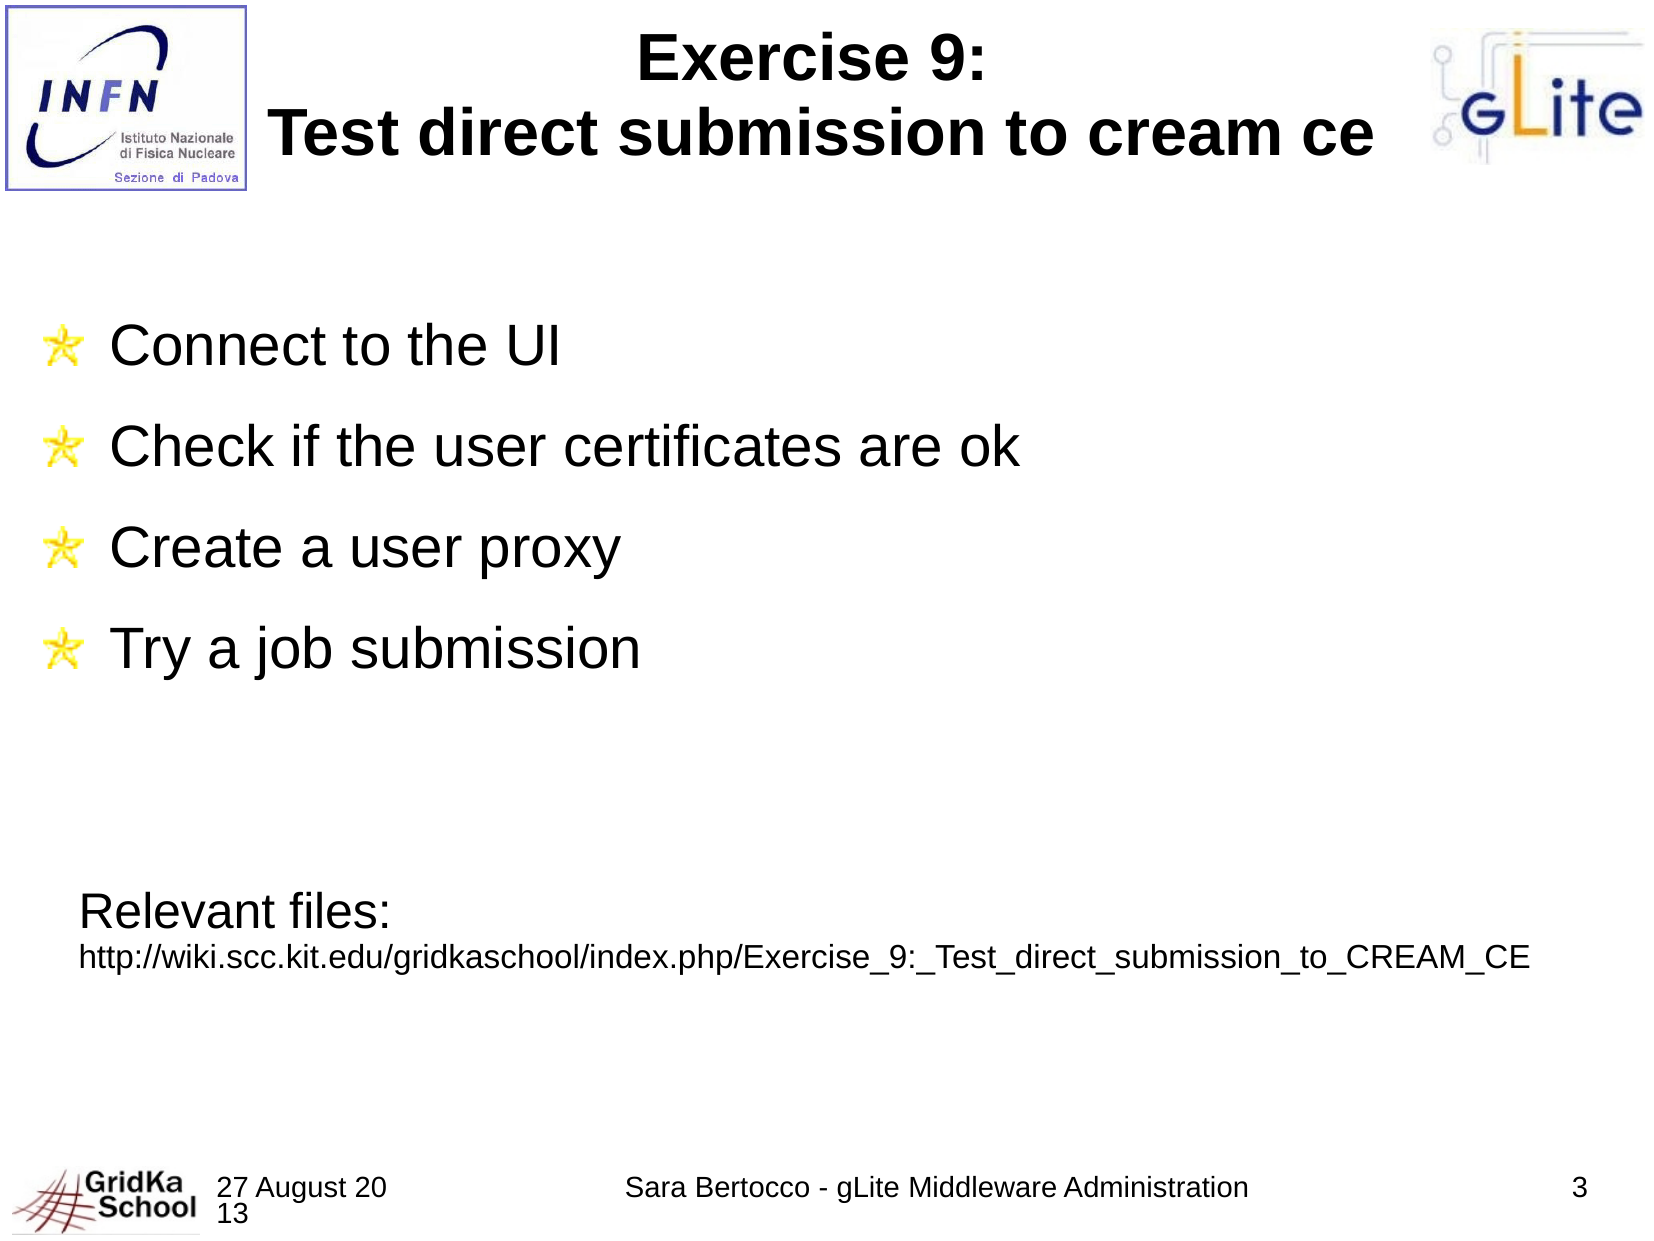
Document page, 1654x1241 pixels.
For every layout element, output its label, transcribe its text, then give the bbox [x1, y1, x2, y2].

title Exercise 9: Test direct submission to cream ce [247, 19, 1645, 170]
text_box Connect to the UI Check if the user certificates are ok Create a user proxy Try a job submission Relevant files: http://wiki.scc.kit.edu/gridkaschool/index.php/Exercise_9:_Test_direct_submission_to_CREAM_CE [28, 305, 1549, 984]
picture [5, 5, 247, 191]
picture [1430, 28, 1645, 165]
picture [12, 1166, 200, 1235]
